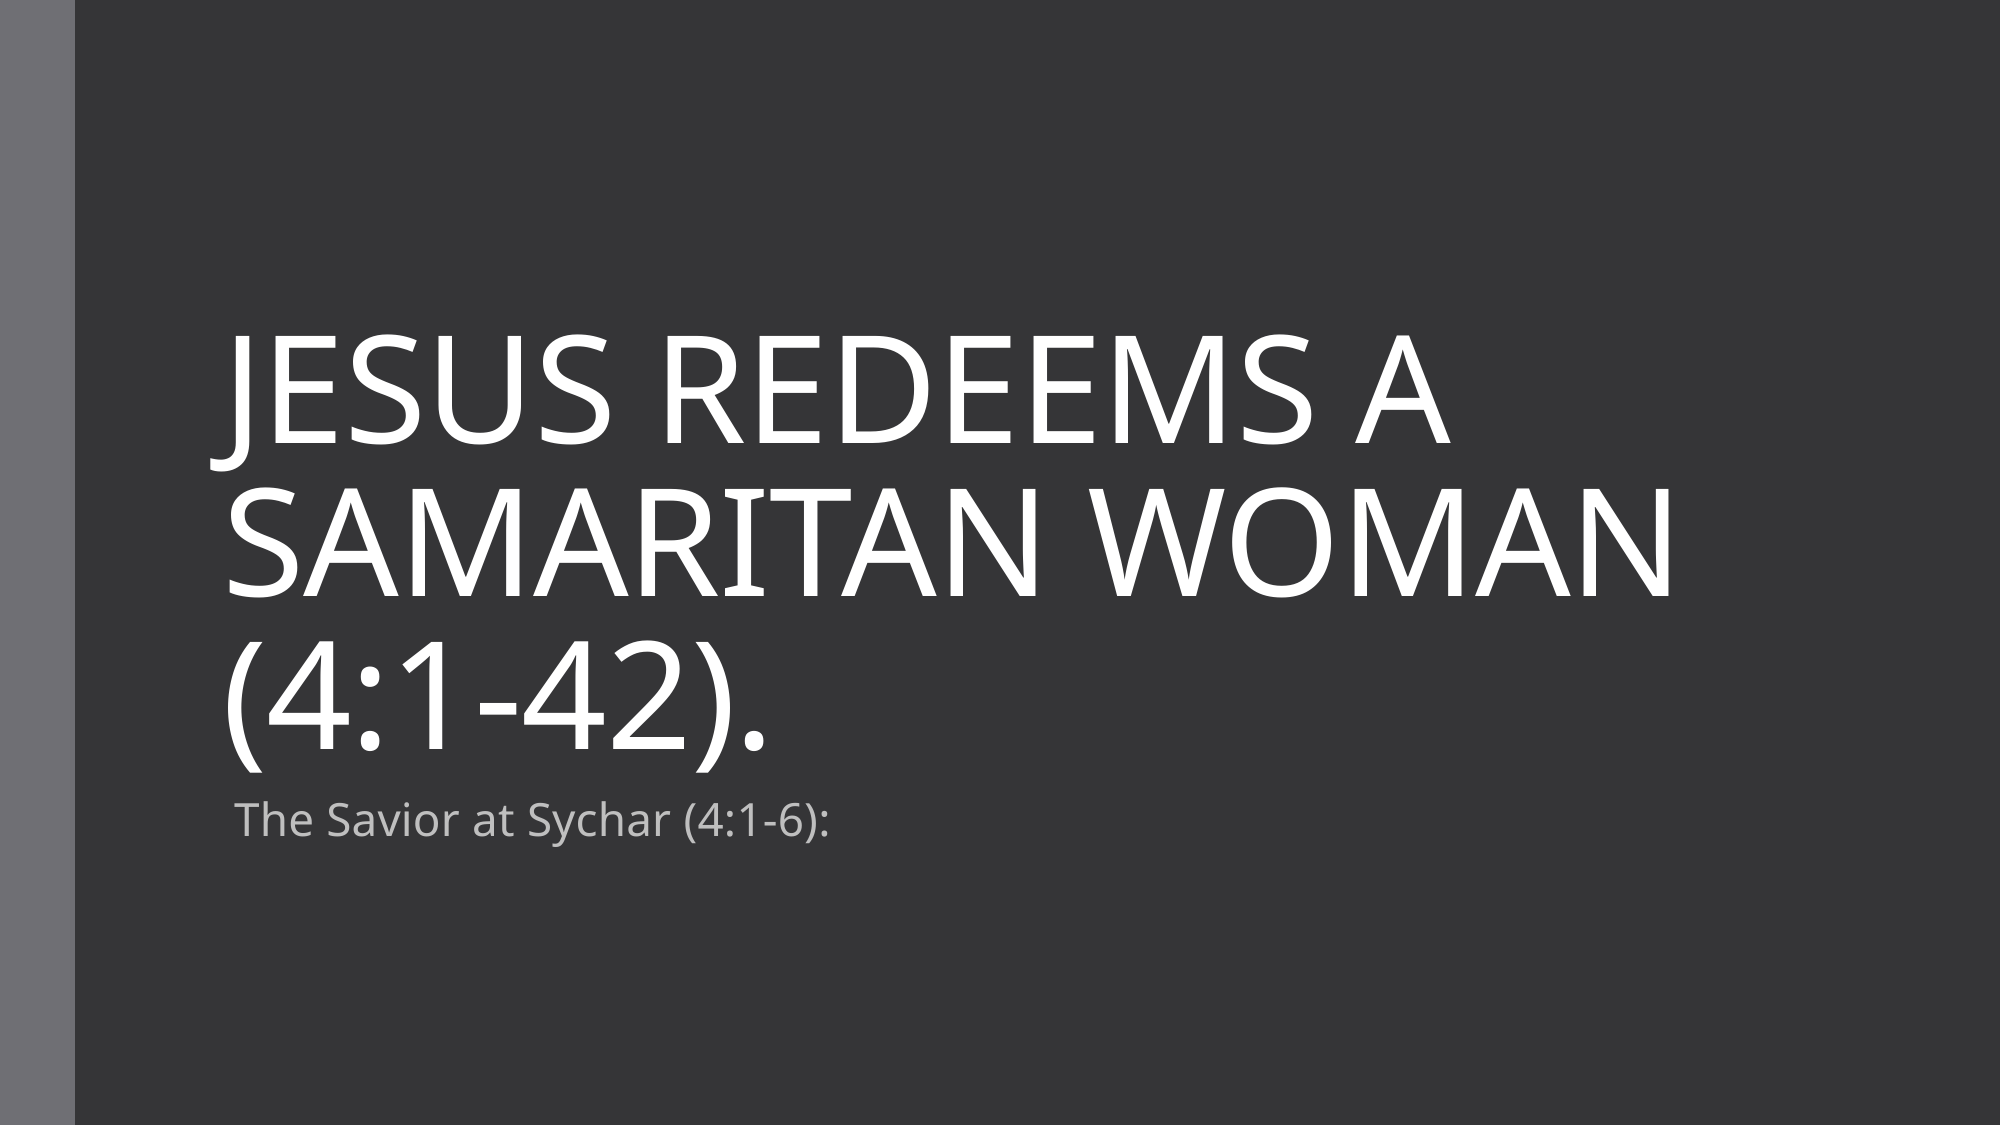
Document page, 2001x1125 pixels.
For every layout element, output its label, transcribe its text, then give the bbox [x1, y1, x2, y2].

subtitle The Savior at Sychar (4:1-6): [206, 787, 1752, 1066]
title JESUS REDEEMS A SAMARITAN WOMAN (4:1-42). [206, 124, 1752, 787]
